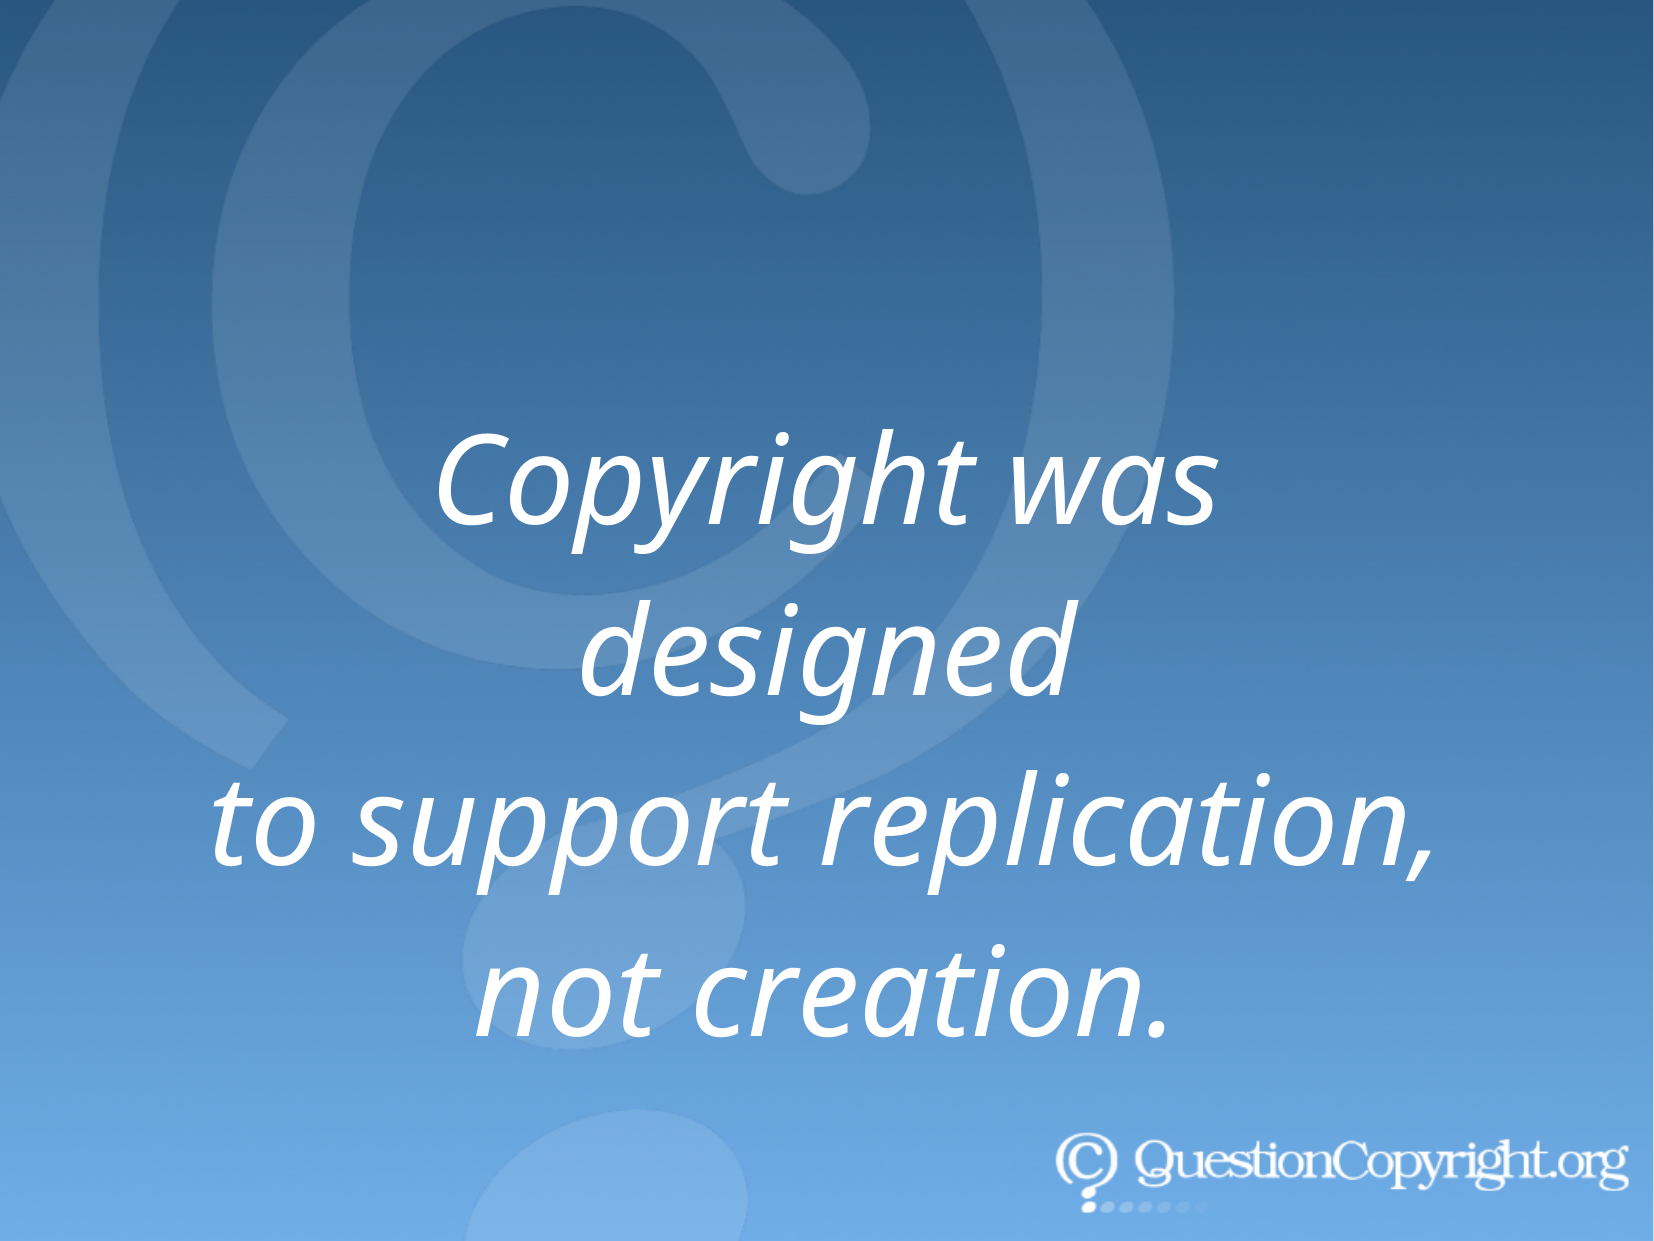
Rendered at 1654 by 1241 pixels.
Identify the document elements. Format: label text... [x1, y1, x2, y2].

picture [0, 0, 1654, 1241]
text_box Copyright was designed to support replication, not creation. [163, 383, 1491, 855]
